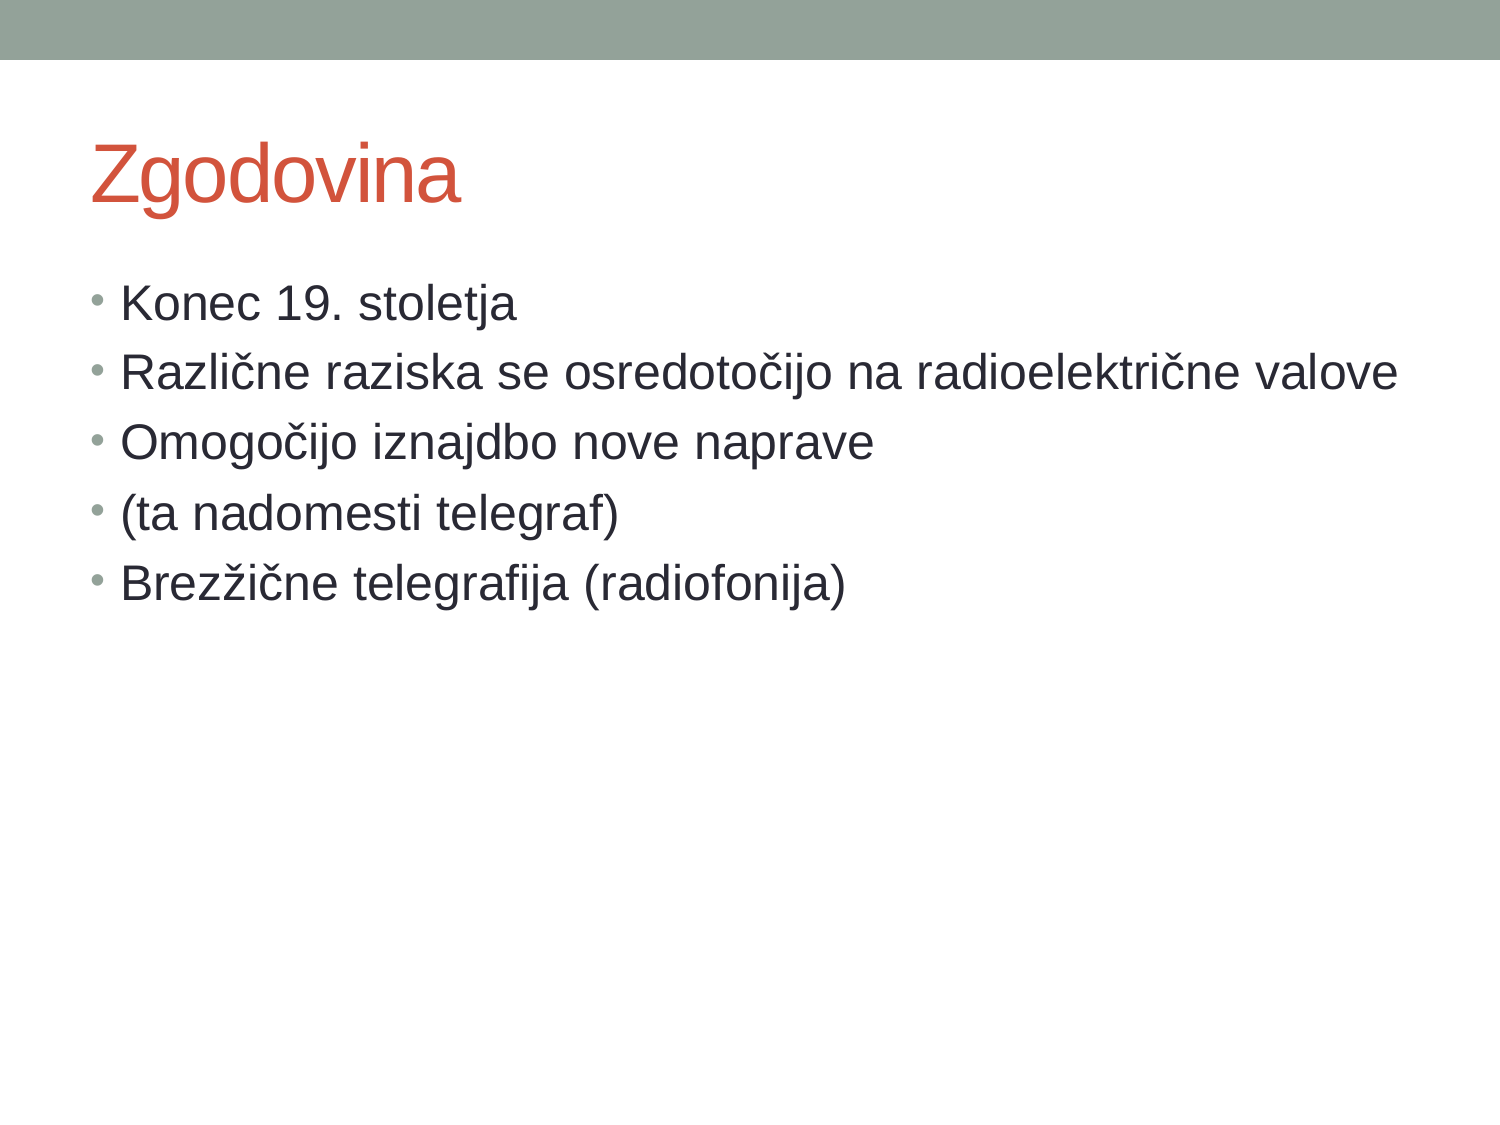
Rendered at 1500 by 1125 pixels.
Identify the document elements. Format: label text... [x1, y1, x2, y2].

list Konec 19. stoletja Različne raziska se osredotočijo na radioelektrične valove Omogočijo iznajdbo nove naprave (ta nadomesti telegraf) Brezžične telegrafija (radiofonija) [75, 262, 1425, 1063]
title Zgodovina [75, 87, 1425, 250]
